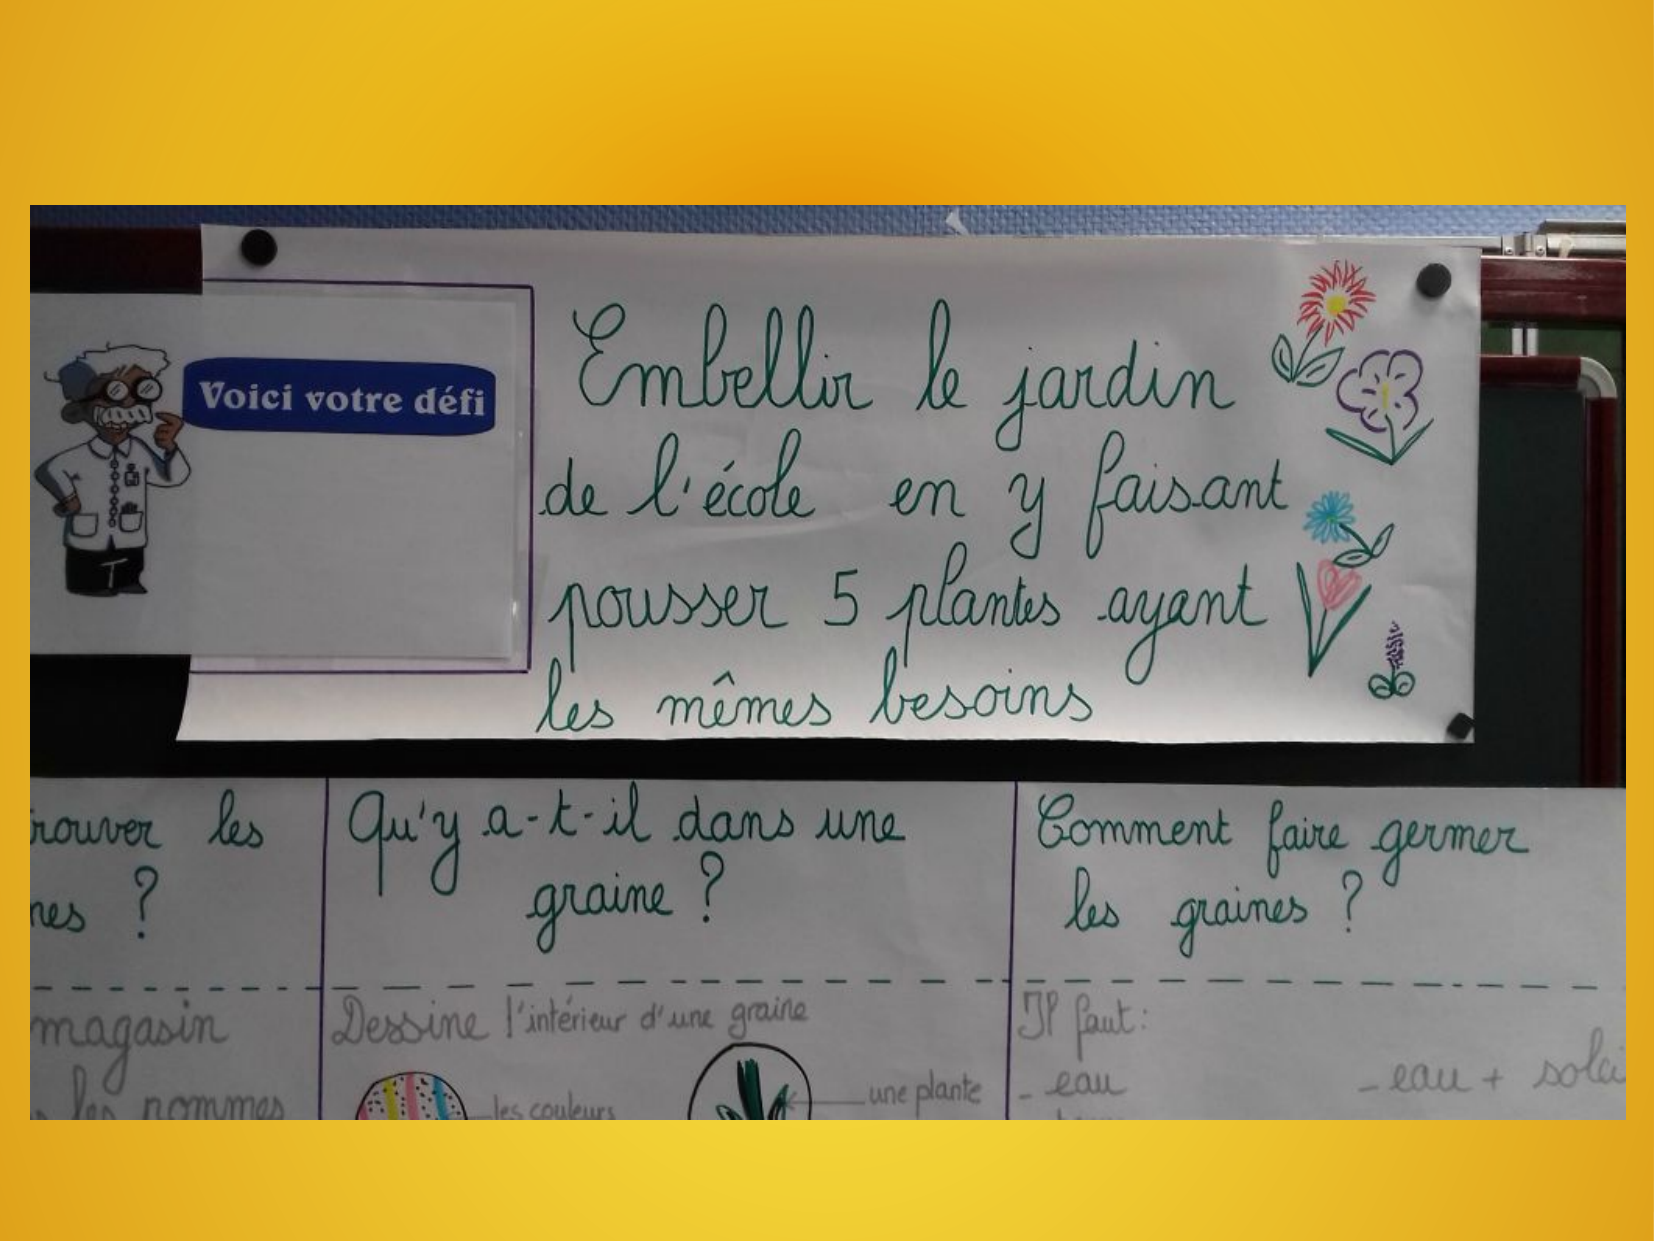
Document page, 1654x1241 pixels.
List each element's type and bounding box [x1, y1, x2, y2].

picture [30, 205, 1626, 1120]
